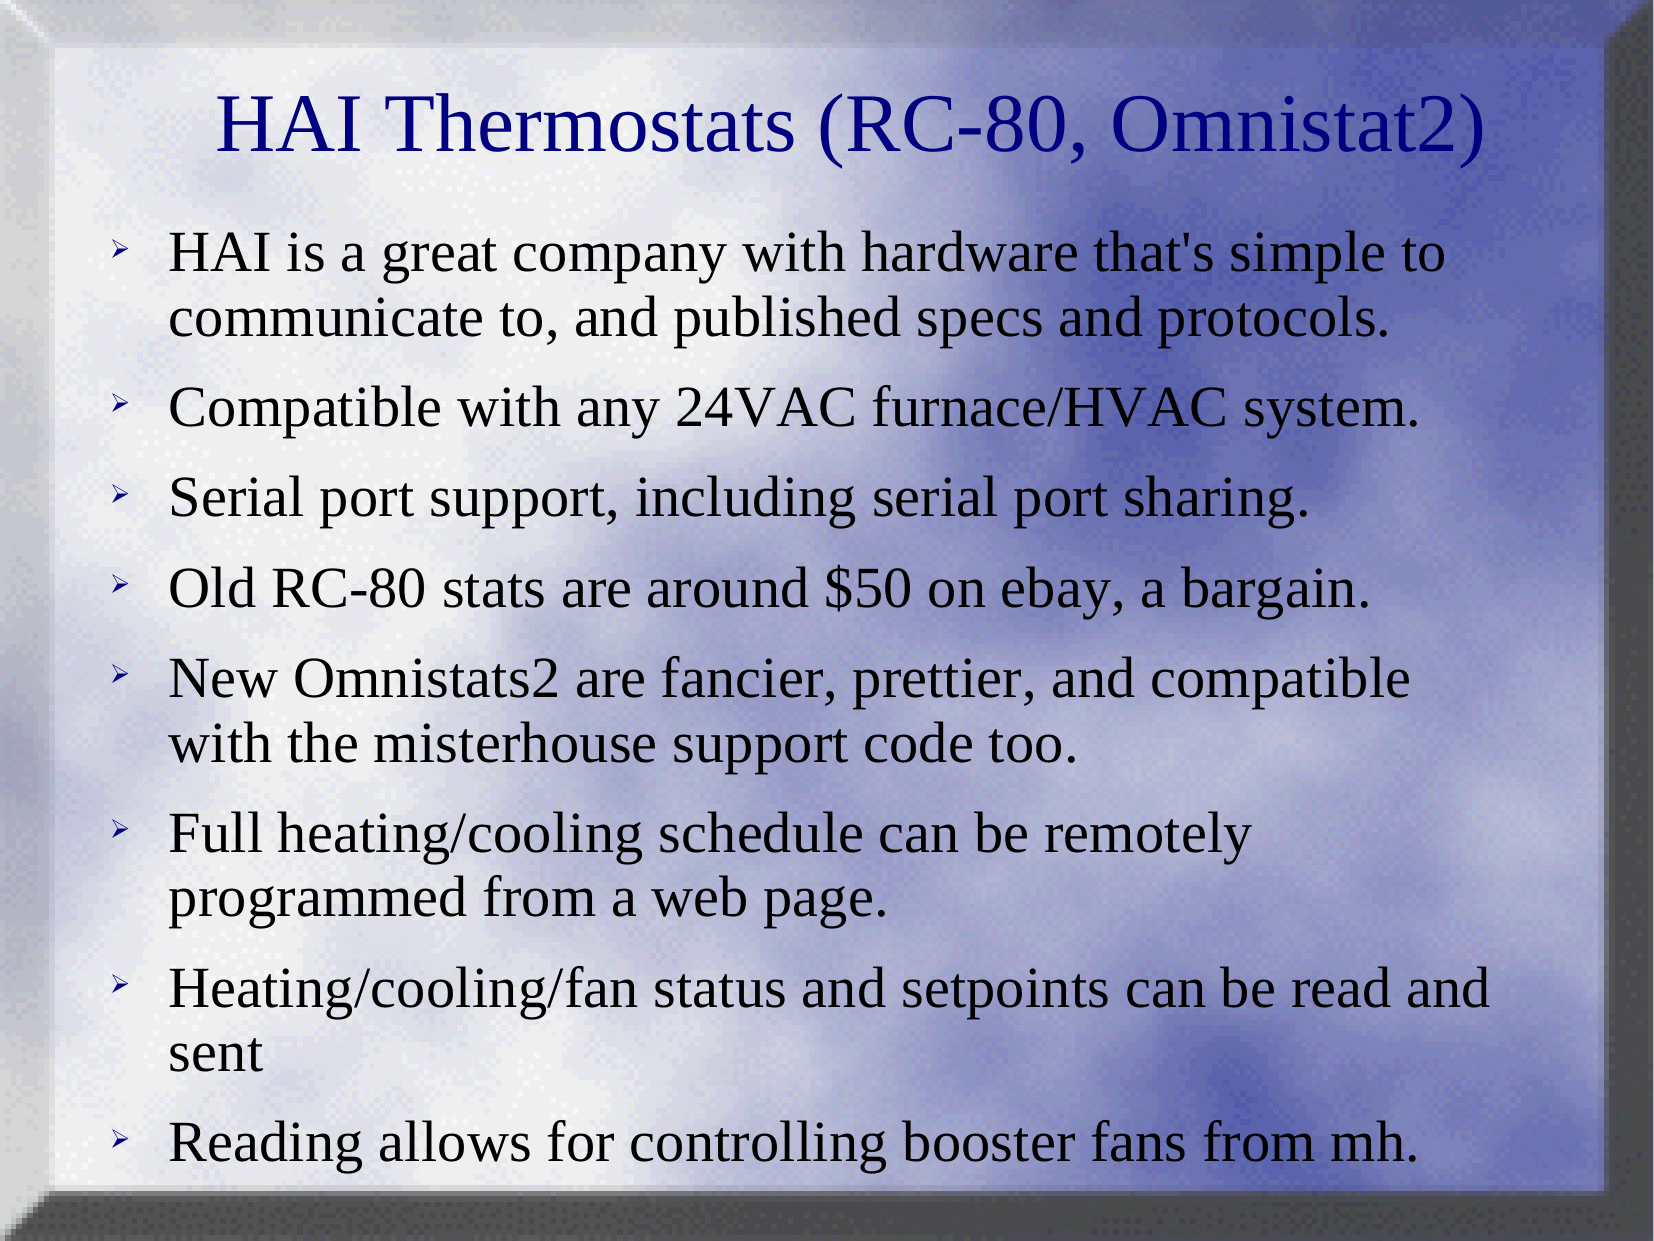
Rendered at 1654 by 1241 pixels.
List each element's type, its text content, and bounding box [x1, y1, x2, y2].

title HAI Thermostats (RC-80, Omnistat2) [52, 70, 1592, 175]
picture [0, 0, 1654, 1241]
list HAI is a great company with hardware that's simple to communicate to, and published specs and protocols. Compatible with any 24VAC furnace/HVAC system. Serial port support, including serial port sharing. Old RC-80 stats are around $50 on ebay, a bargain. New Omnistats2 are fancier, prettier, and compatible with the misterhouse support code too. Full heating/cooling schedule can be remotely programmed from a web page. Heating/cooling/fan status and setpoints can be read and sent Reading allows for controlling booster fans from mh. [109, 219, 1522, 1192]
